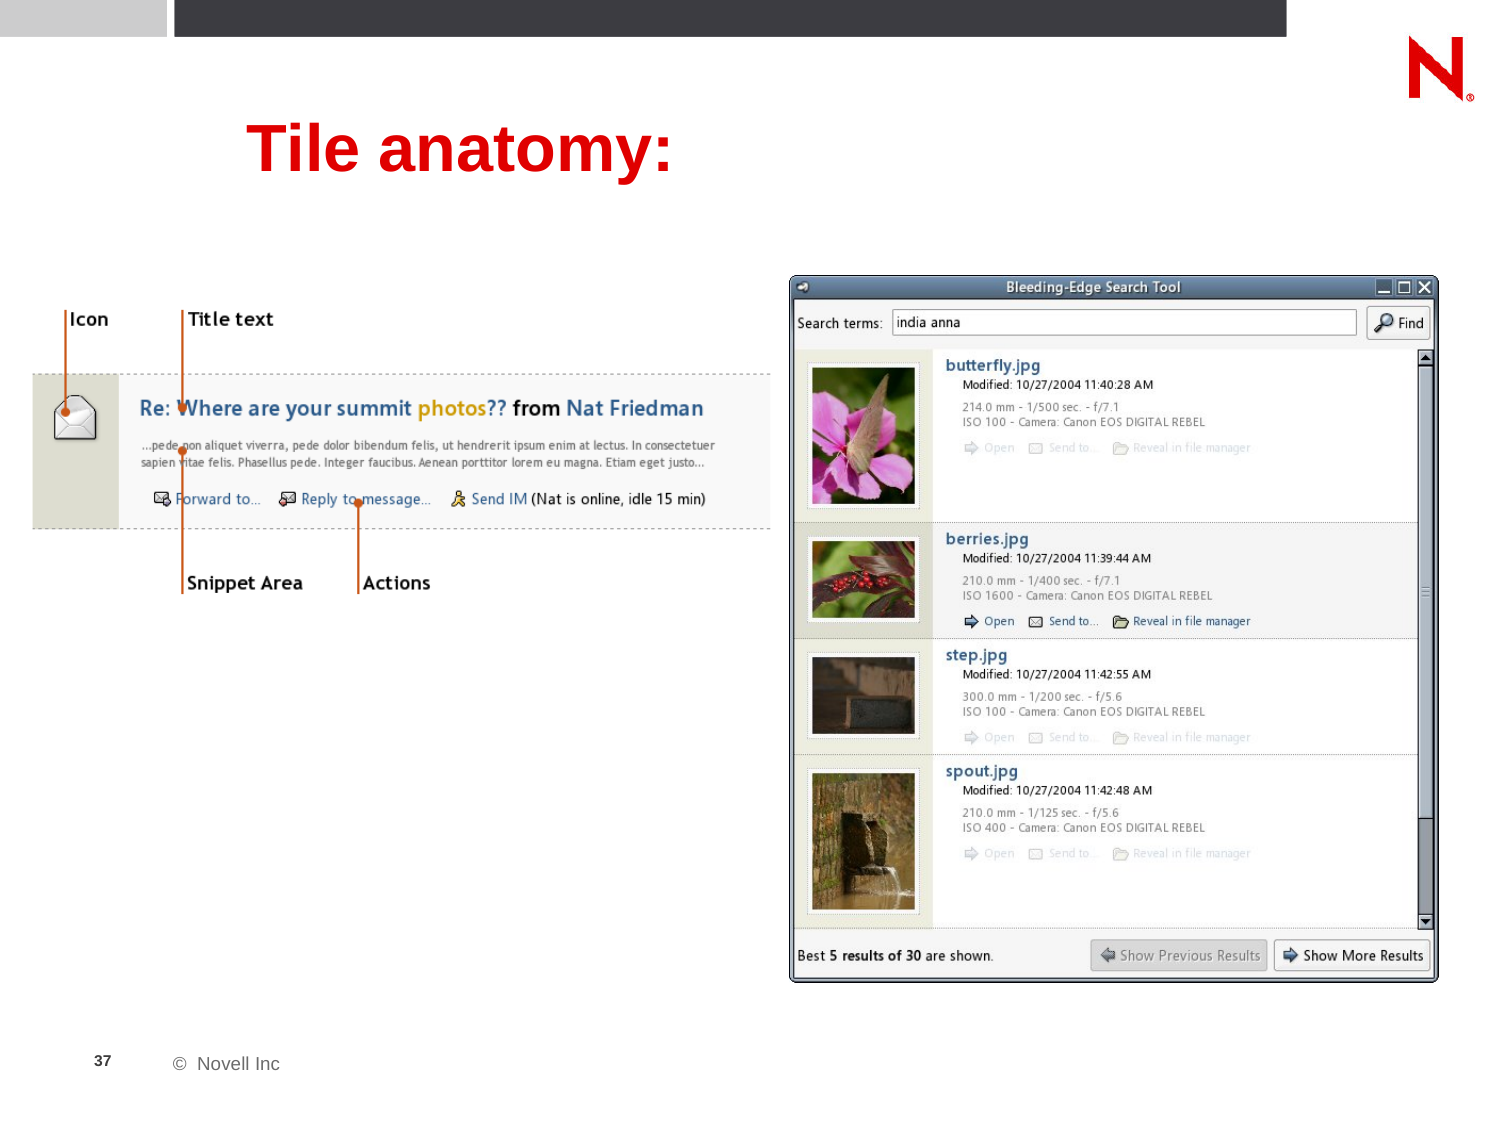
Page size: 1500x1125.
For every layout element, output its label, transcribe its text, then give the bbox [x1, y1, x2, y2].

title Tile anatomy: [246, 68, 1409, 231]
picture [1404, 32, 1477, 105]
picture [27, 277, 776, 618]
picture [789, 275, 1439, 983]
